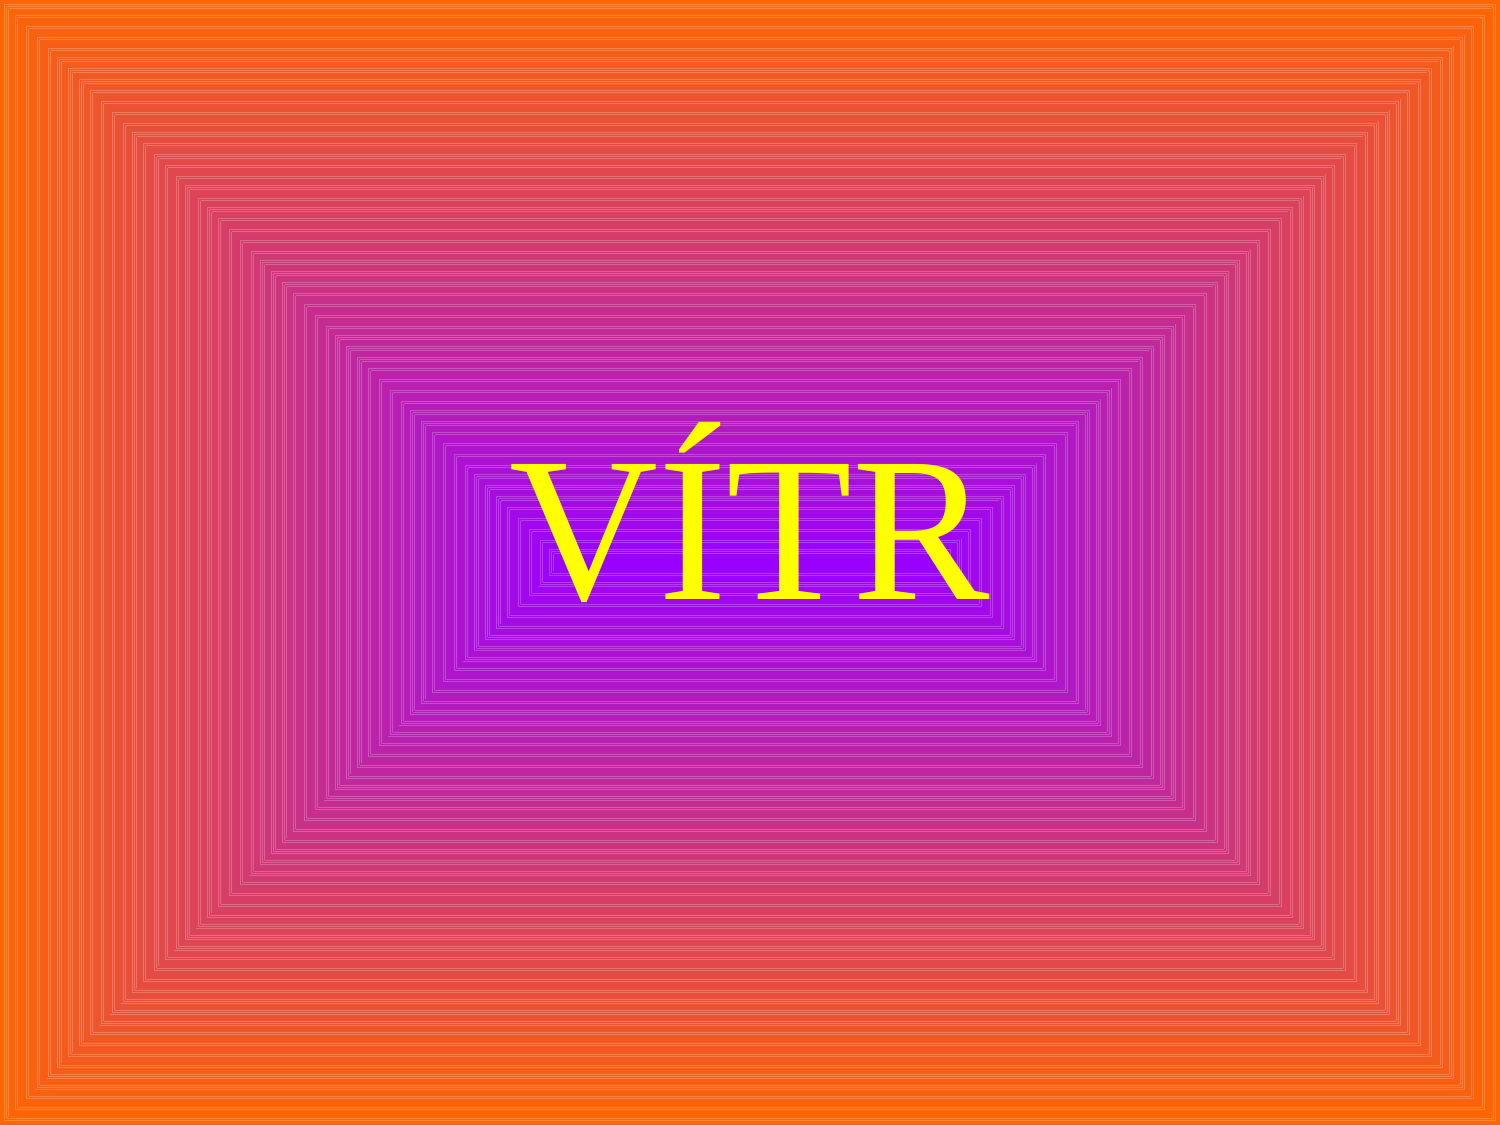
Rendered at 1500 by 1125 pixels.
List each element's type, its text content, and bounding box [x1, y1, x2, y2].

text_box VÍTR [0, 385, 1500, 649]
